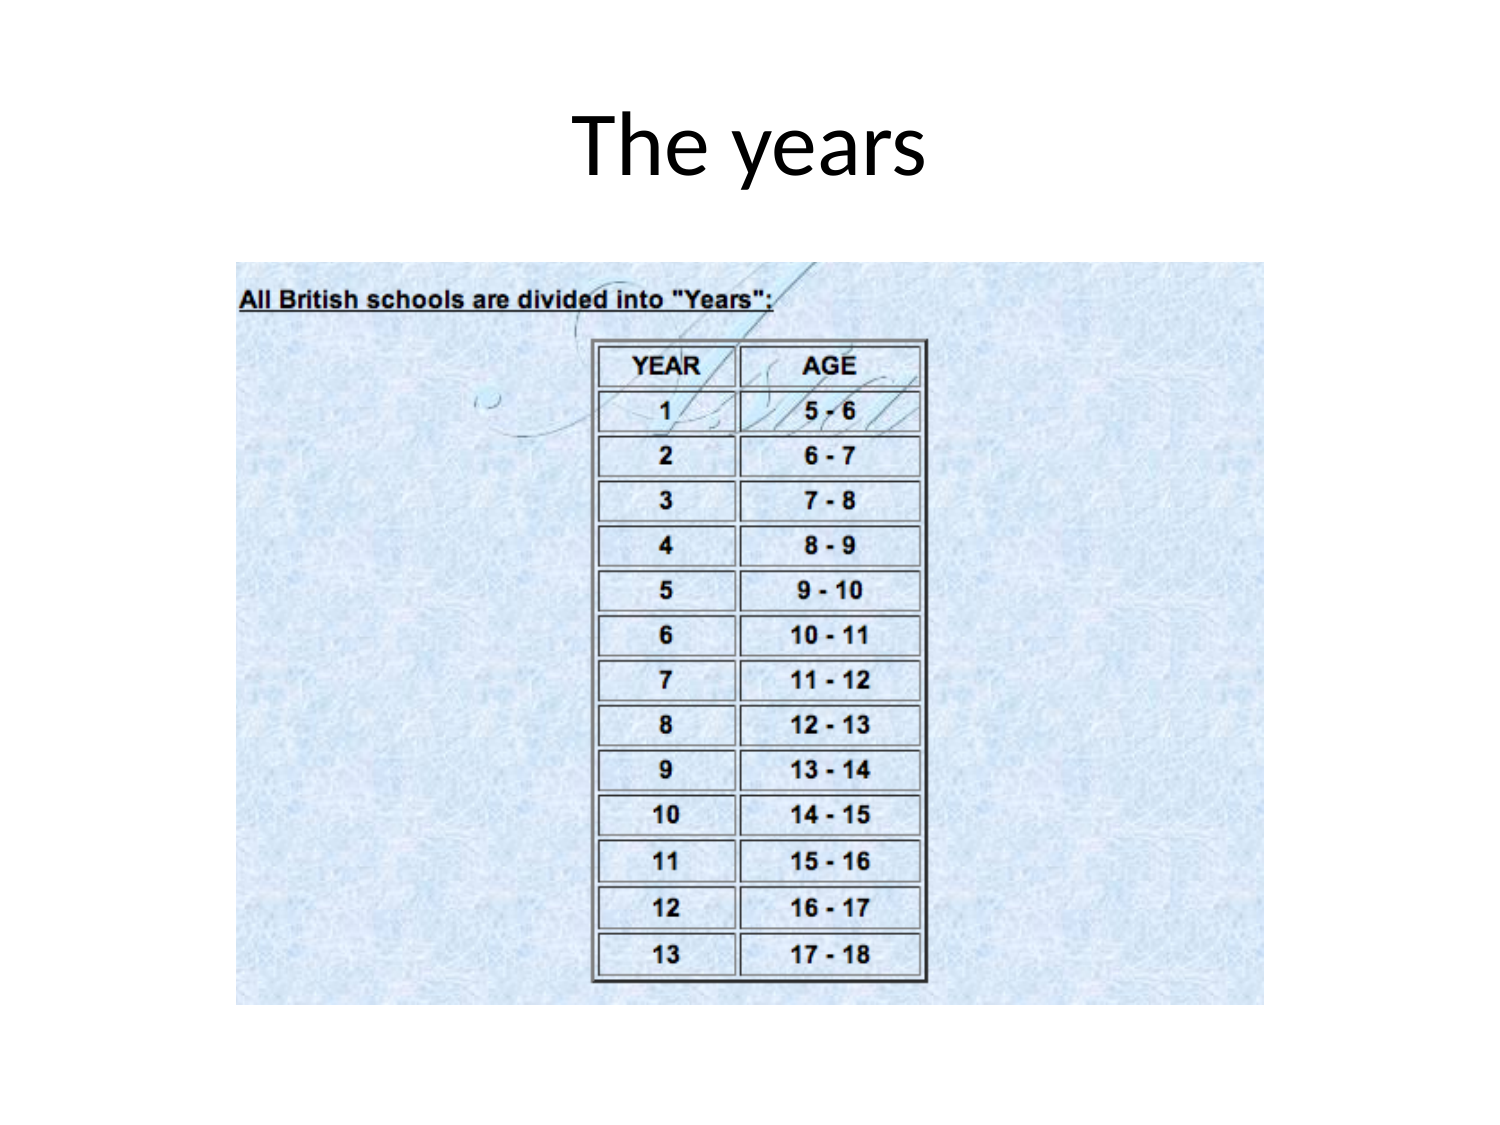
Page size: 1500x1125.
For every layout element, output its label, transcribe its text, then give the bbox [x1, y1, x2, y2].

title The years [75, 45, 1425, 233]
picture [236, 262, 1264, 1005]
